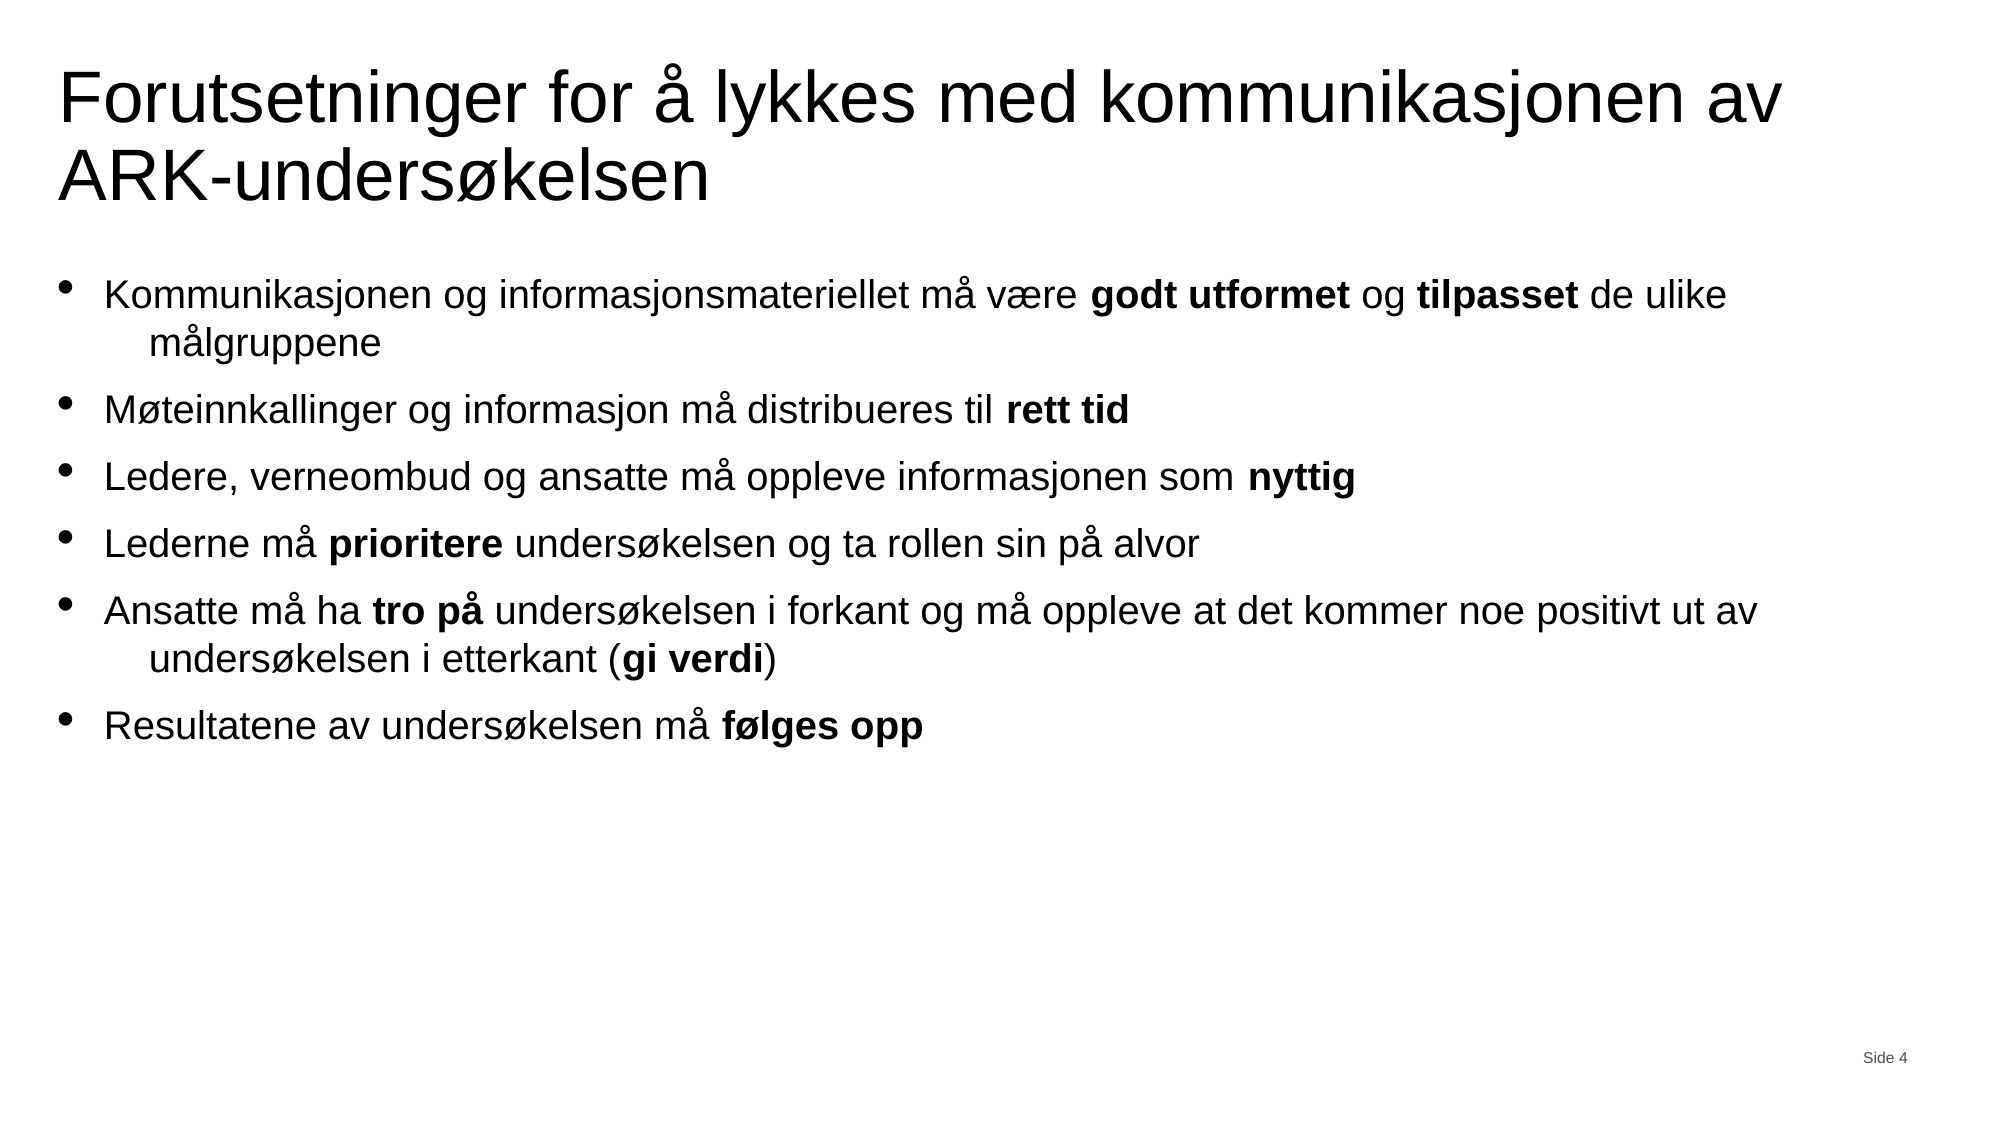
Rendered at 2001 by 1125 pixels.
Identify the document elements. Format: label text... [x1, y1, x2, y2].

slide_number Side 4 [1848, 1027, 1947, 1088]
title Forutsetninger for å lykkes med kommunikasjonen av ARK-undersøkelsen [59, 59, 1941, 149]
list Kommunikasjonen og informasjonsmateriellet må være godt utformet og tilpasset de ulike målgruppene Møteinnkallinger og informasjon må distribueres til rett tid Ledere, verneombud og ansatte må oppleve informasjonen som nyttig Lederne må prioritere undersøkelsen og ta rollen sin på alvor Ansatte må ha tro på undersøkelsen i forkant og må oppleve at det kommer noe positivt ut av undersøkelsen i etterkant (gi verdi) Resultatene av undersøkelsen må følges opp [59, 268, 1941, 968]
